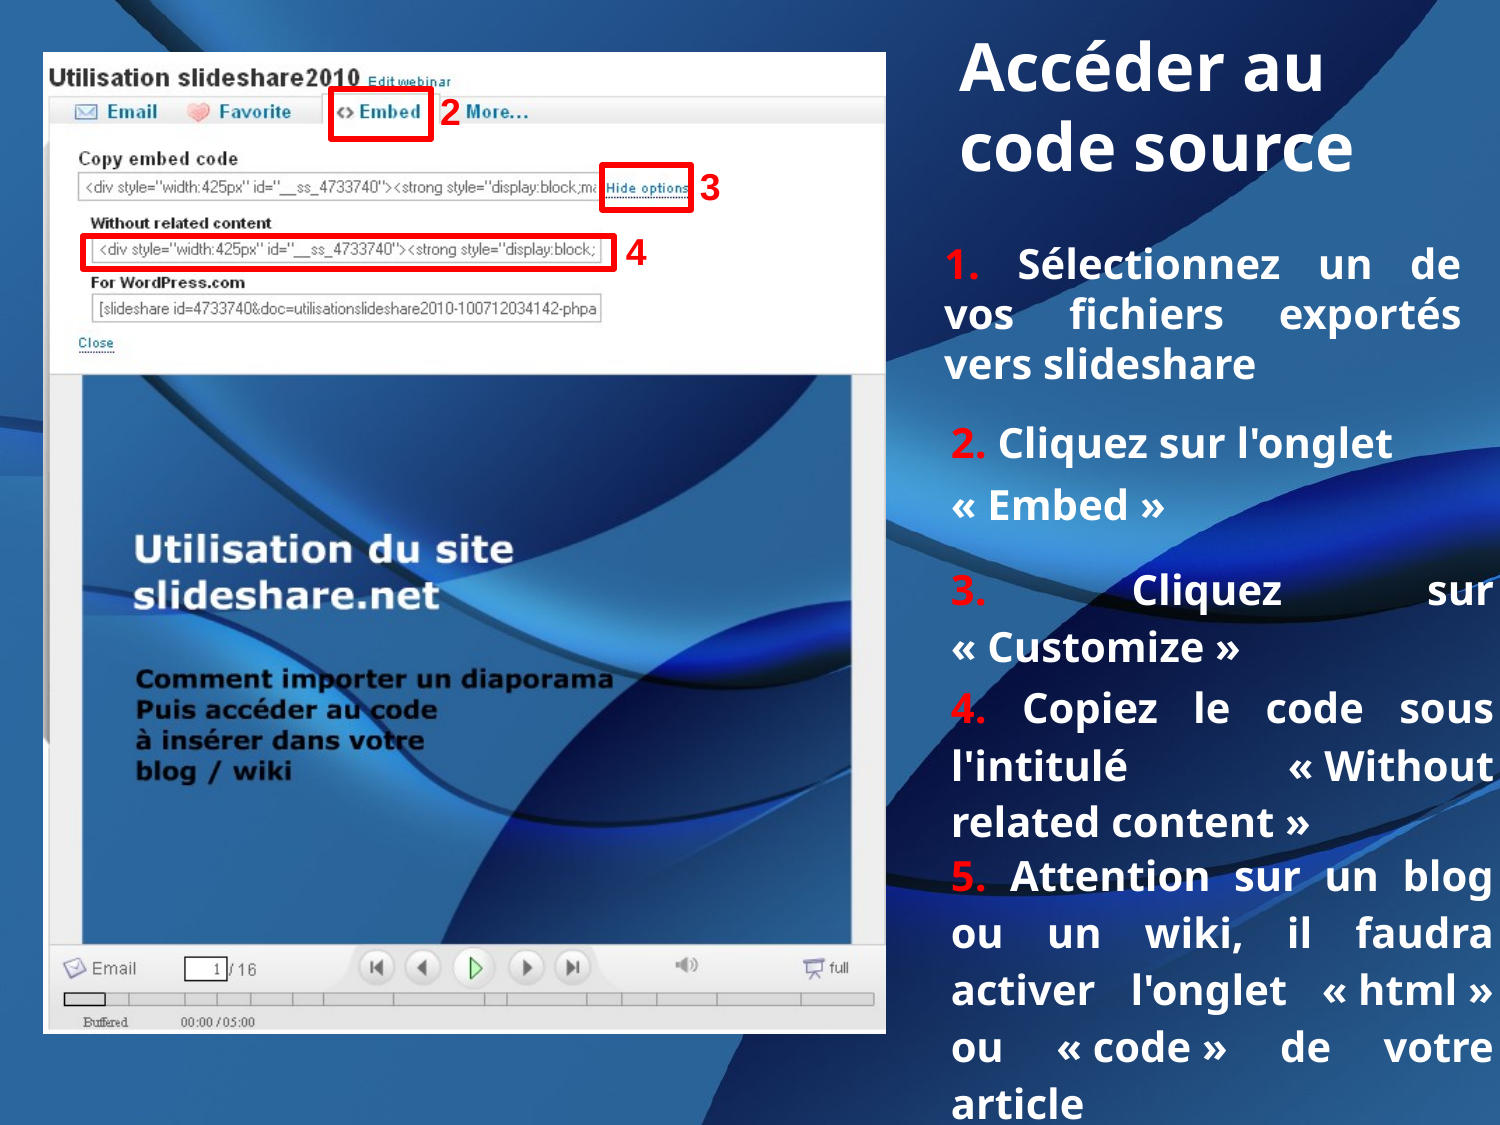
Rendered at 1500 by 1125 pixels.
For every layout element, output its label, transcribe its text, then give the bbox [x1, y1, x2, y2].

text_box 4. Copiez le code sous l'intitulé « Without related content » [944, 673, 1500, 837]
text_box 3. Cliquez sur « Customize » [944, 555, 1500, 668]
text_box 5. Attention sur un blog ou un wiki, il faudra activer l'onglet « html » ou « code » de votre article [944, 840, 1500, 1105]
text_box 2. Cliquez sur l'onglet « Embed » [944, 407, 1500, 526]
text_box 2 [425, 84, 476, 143]
picture [0, 0, 1500, 1125]
title Accéder au code source [944, 29, 1477, 180]
list 1. Sélectionnez un de vos fichiers exportés vers slideshare [886, 230, 1477, 438]
text_box 3 [685, 159, 736, 218]
text_box 4 [611, 224, 662, 283]
picture [958, 1108, 966, 1115]
